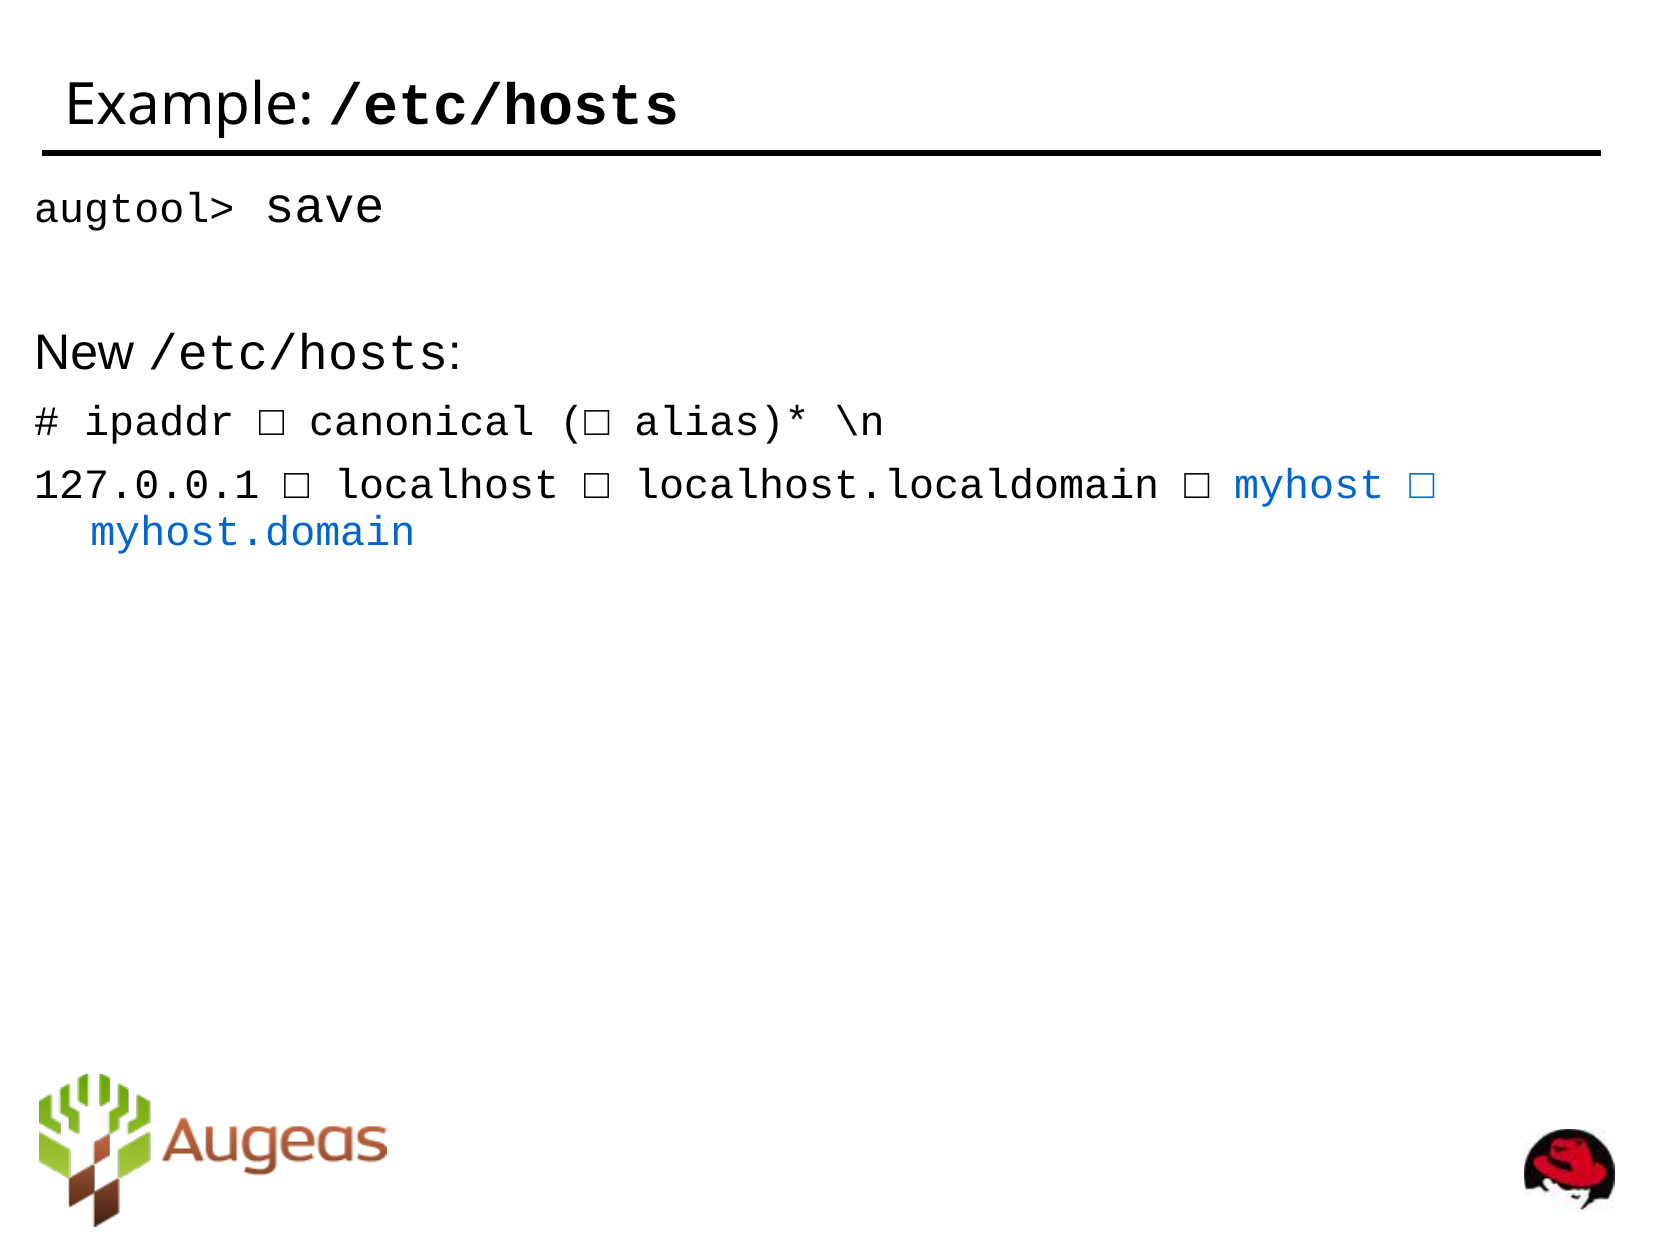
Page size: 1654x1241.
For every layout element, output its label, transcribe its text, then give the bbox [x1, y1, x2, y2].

picture [1524, 1129, 1615, 1220]
list augtool> save New /etc/hosts: # ipaddr □ canonical (□ alias)* \n 127.0.0.1 □ localhost □ localhost.localdomain □ myhost □ myhost.domain [34, 180, 1631, 1089]
title Example: /etc/hosts [64, 42, 1496, 161]
picture [39, 1089, 387, 1227]
